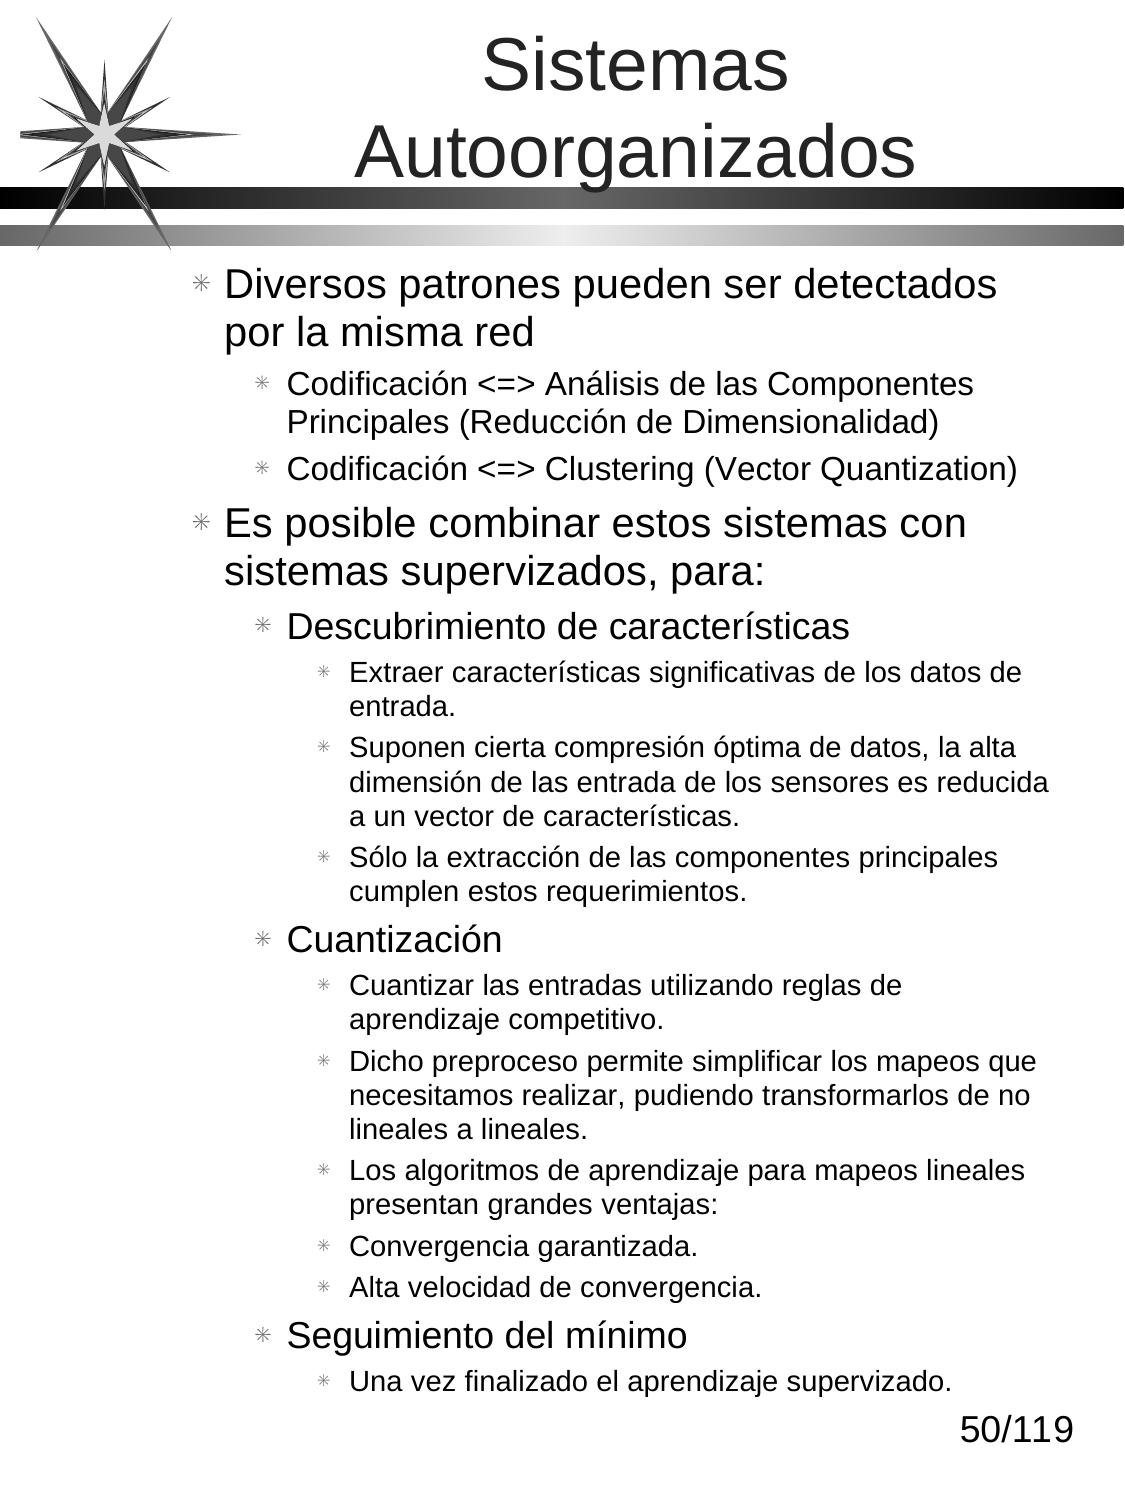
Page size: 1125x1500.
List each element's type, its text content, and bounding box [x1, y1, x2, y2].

list Diversos patrones pueden ser detectados por la misma red Codificación <=> Análisis de las Componentes Principales (Reducción de Dimensionalidad) Codificación <=> Clustering (Vector Quantization) Es posible combinar estos sistemas con sistemas supervizados, para: Descubrimiento de características Extraer características significativas de los datos de entrada. Suponen cierta compresión óptima de datos, la alta dimensión de las entrada de los sensores es reducida a un vector de características. Sólo la extracción de las componentes principales cumplen estos requerimientos. Cuantización Cuantizar las entradas utilizando reglas de aprendizaje competitivo. Dicho preproceso permite simplificar los mapeos que necesitamos realizar, pudiendo transformarlos de no lineales a lineales. Los algoritmos de aprendizaje para mapeos lineales presentan grandes ventajas: Convergencia garantizada. Alta velocidad de convergencia. Seguimiento del mínimo Una vez finalizado el aprendizaje supervizado. [37, 251, 1075, 1498]
title Sistemas Autoorganizados [174, 3, 1097, 210]
